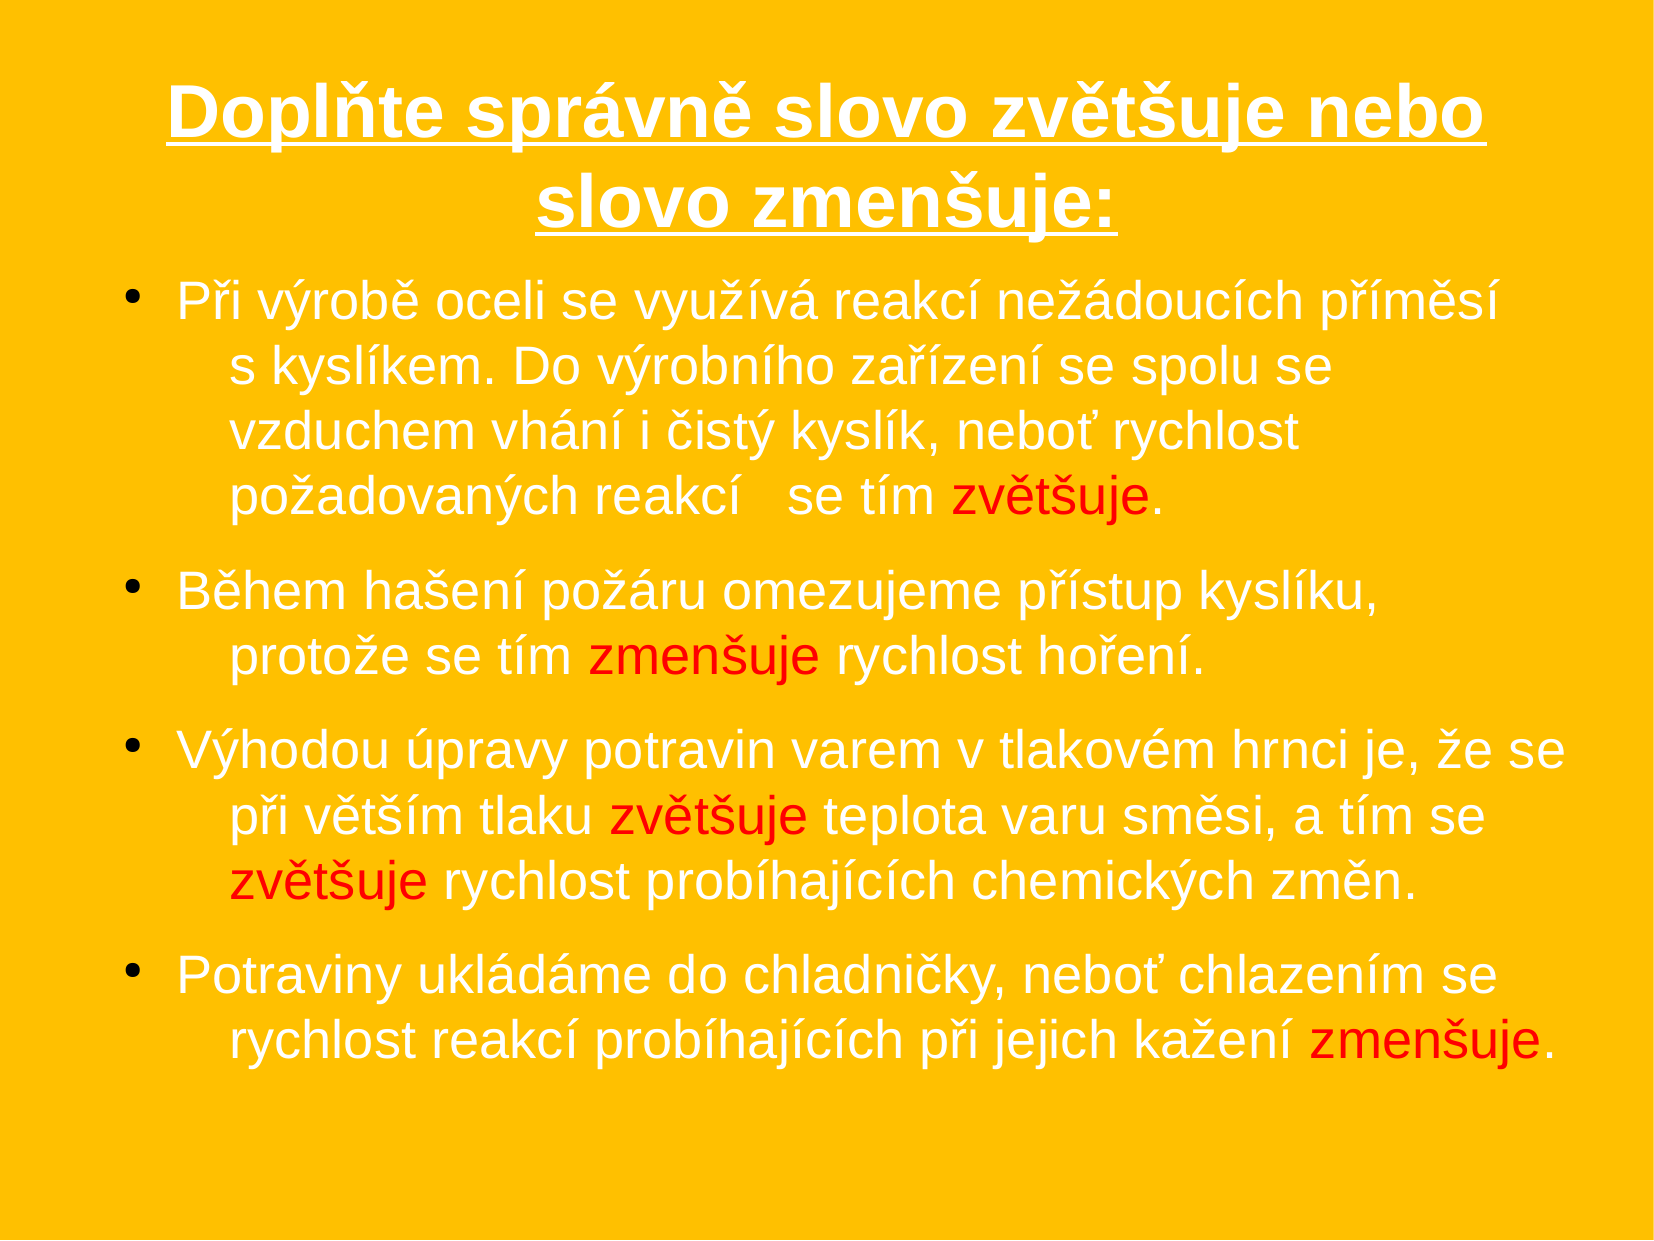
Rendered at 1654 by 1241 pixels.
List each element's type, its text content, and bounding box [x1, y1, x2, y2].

list Při výrobě oceli se využívá reakcí nežádoucích příměsí s kyslíkem. Do výrobního zařízení se spolu se vzduchem vhání i čistý kyslík, neboť rychlost požadovaných reakcí se tím zvětšuje. Během hašení požáru omezujeme přístup kyslíku, protože se tím zmenšuje rychlost hoření. Výhodou úpravy potravin varem v tlakovém hrnci je, že se při větším tlaku zvětšuje teplota varu směsi, a tím se zvětšuje rychlost probíhajících chemických změn. Potraviny ukládáme do chladničky, neboť chlazením se rychlost reakcí probíhajících při jejich kažení zmenšuje. [87, 265, 1570, 1084]
title Doplňte správně slovo zvětšuje nebo slovo zmenšuje: [82, 49, 1571, 257]
